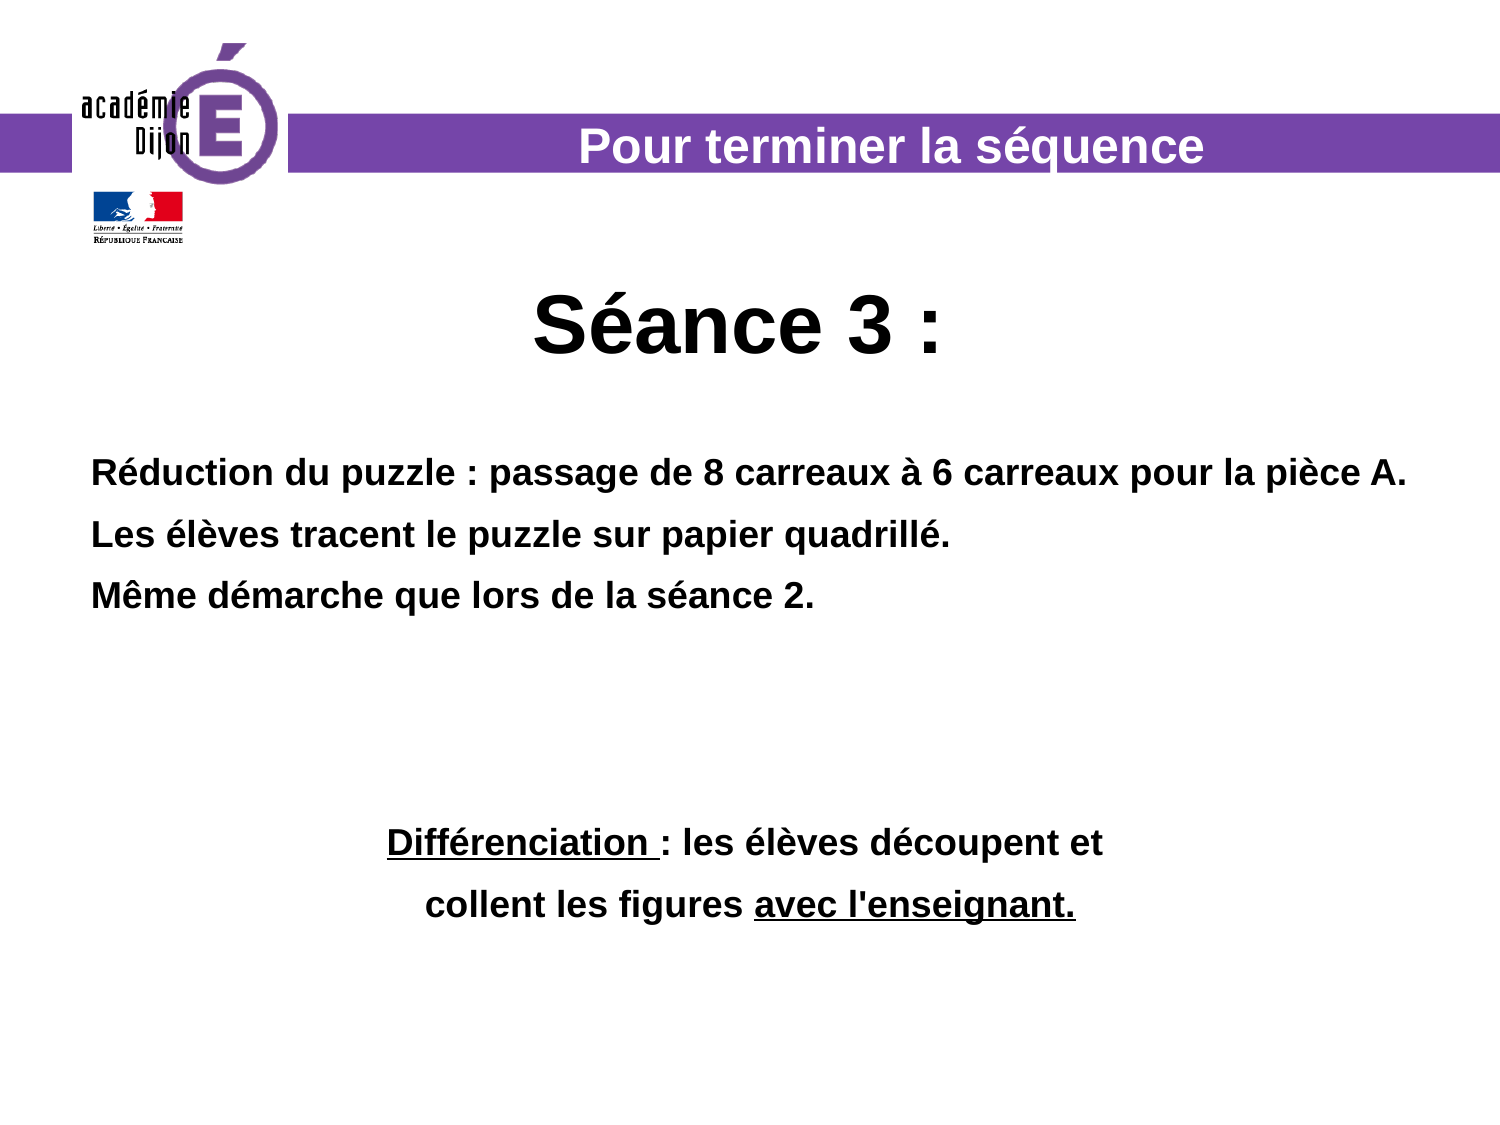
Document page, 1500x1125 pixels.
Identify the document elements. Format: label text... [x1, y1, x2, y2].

picture [82, 43, 278, 243]
list Séance 3 : Réduction du puzzle : passage de 8 carreaux à 6 carreaux pour la pièce A. Les élèves tracent le puzzle sur papier quadrillé. Même démarche que lors de la séance 2. Différenciation : les élèves découpent et collent les figures avec l'enseignant. [75, 262, 1425, 1035]
title Pour terminer la séquence [360, 106, 1425, 248]
